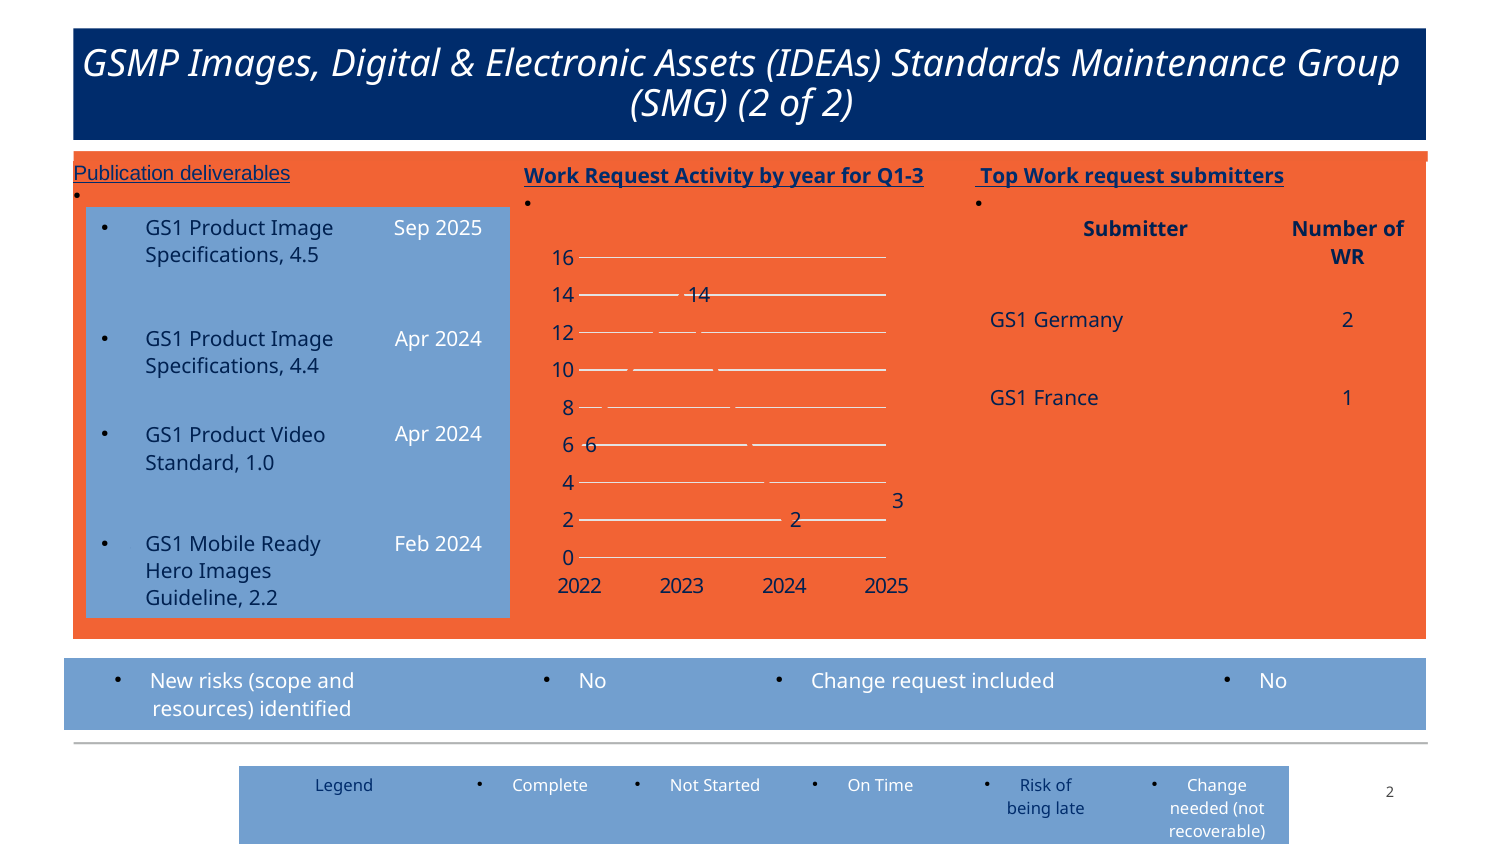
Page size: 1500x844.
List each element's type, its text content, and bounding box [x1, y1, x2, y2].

table_header Legend [239, 766, 450, 844]
slide_number 2 [1385, 780, 1427, 806]
title GSMP Images, Digital & Electronic Assets (IDEAs) Standards Maintenance Group (SMG) (2 of 2) [73, 28, 1426, 140]
table_cell 4 [86, 523, 131, 618]
table_cell GS1 Mobile Ready Hero Images Guideline, 2.2 [131, 523, 366, 618]
table_cell GS1 France [990, 384, 1282, 462]
table_cell Apr 2024 [366, 317, 510, 413]
table_header New risks (scope and resources) identified [64, 658, 405, 730]
table_header No [1085, 658, 1426, 730]
table_cell GS1 Germany [990, 305, 1282, 384]
table_header Complete [450, 766, 615, 844]
chart [544, 236, 916, 608]
table_header Change needed (not recoverable) [1111, 766, 1289, 844]
table_header Not Started [615, 766, 780, 844]
table_cell 2 [1282, 305, 1414, 384]
table_header Publication deliverables [73, 161, 524, 639]
table_header On Time [780, 766, 945, 844]
table_header Change request included [745, 658, 1085, 730]
table_cell GS1 Product Image Specifications, 4.4 [131, 317, 366, 413]
table_header No [405, 658, 745, 730]
table_cell Apr 2024 [366, 413, 510, 523]
table_cell GS1 Product Video Standard, 1.0 [131, 413, 366, 523]
table_header 1 [86, 207, 131, 317]
table_header Number of WR [1282, 214, 1414, 305]
table_header Submitter [990, 214, 1282, 305]
table_header Top Work request submitters [975, 161, 1426, 639]
table_header Work Request Activity by year for Q1-3 [524, 161, 975, 639]
table_cell 2 [86, 317, 131, 413]
table_cell 3 [86, 413, 131, 523]
table_header Risk of being late [945, 766, 1111, 844]
table_cell 1 [1282, 384, 1414, 462]
table_header Sep 2025 [366, 207, 510, 317]
table_header GS1 Product Image Specifications, 4.5 [131, 207, 366, 317]
table_cell Feb 2024 [366, 523, 510, 618]
